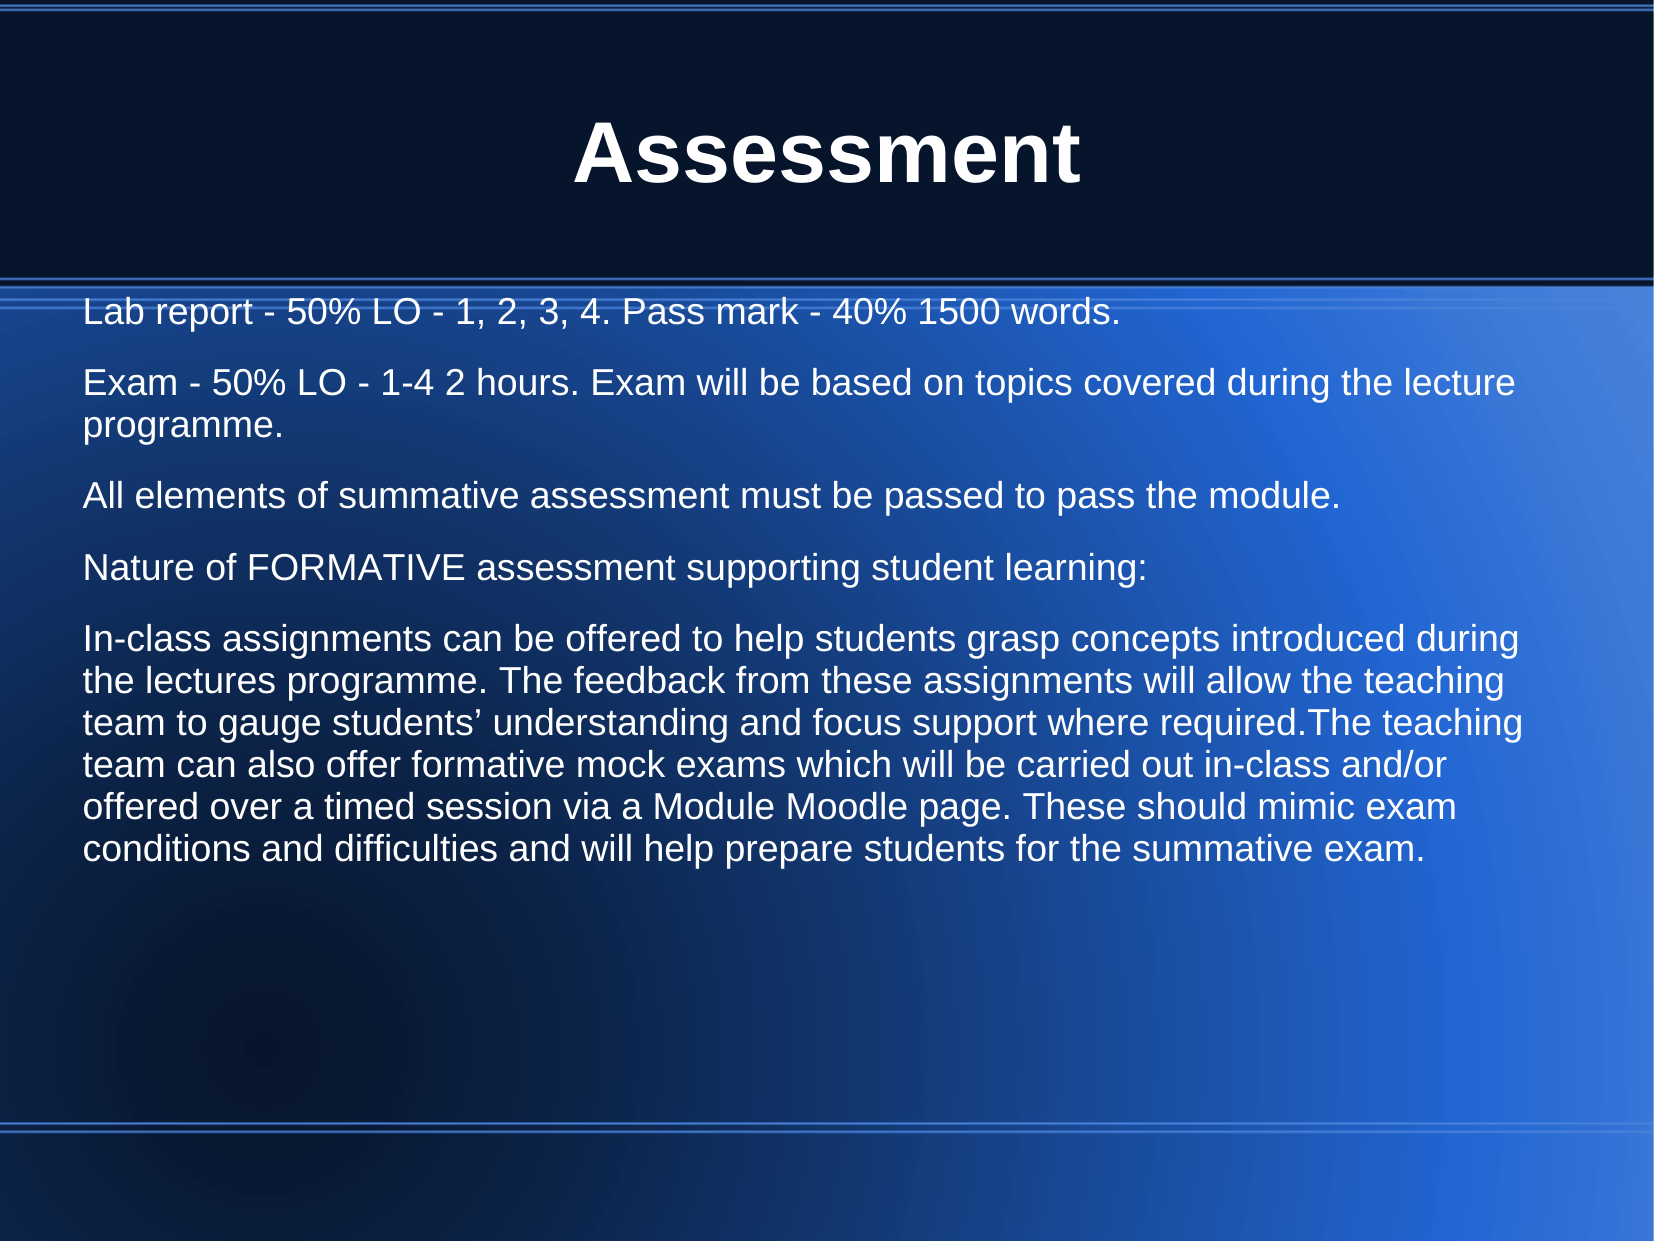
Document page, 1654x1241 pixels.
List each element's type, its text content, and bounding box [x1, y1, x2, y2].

picture [0, 0, 1654, 1241]
title Assessment [82, 49, 1571, 257]
list Lab report - 50% LO - 1, 2, 3, 4. Pass mark - 40% 1500 words. Exam - 50% LO - 1-4 2 hours. Exam will be based on topics covered during the lecture programme. All elements of summative assessment must be passed to pass the module. Nature of FORMATIVE assessment supporting student learning: In-class assignments can be offered to help students grasp concepts introduced during the lectures programme. The feedback from these assignments will allow the teaching team to gauge students’ understanding and focus support where required.The teaching team can also offer formative mock exams which will be carried out in-class and/or offered over a timed session via a Module Moodle page. These should mimic exam conditions and difficulties and will help prepare students for the summative exam. [82, 290, 1571, 1109]
